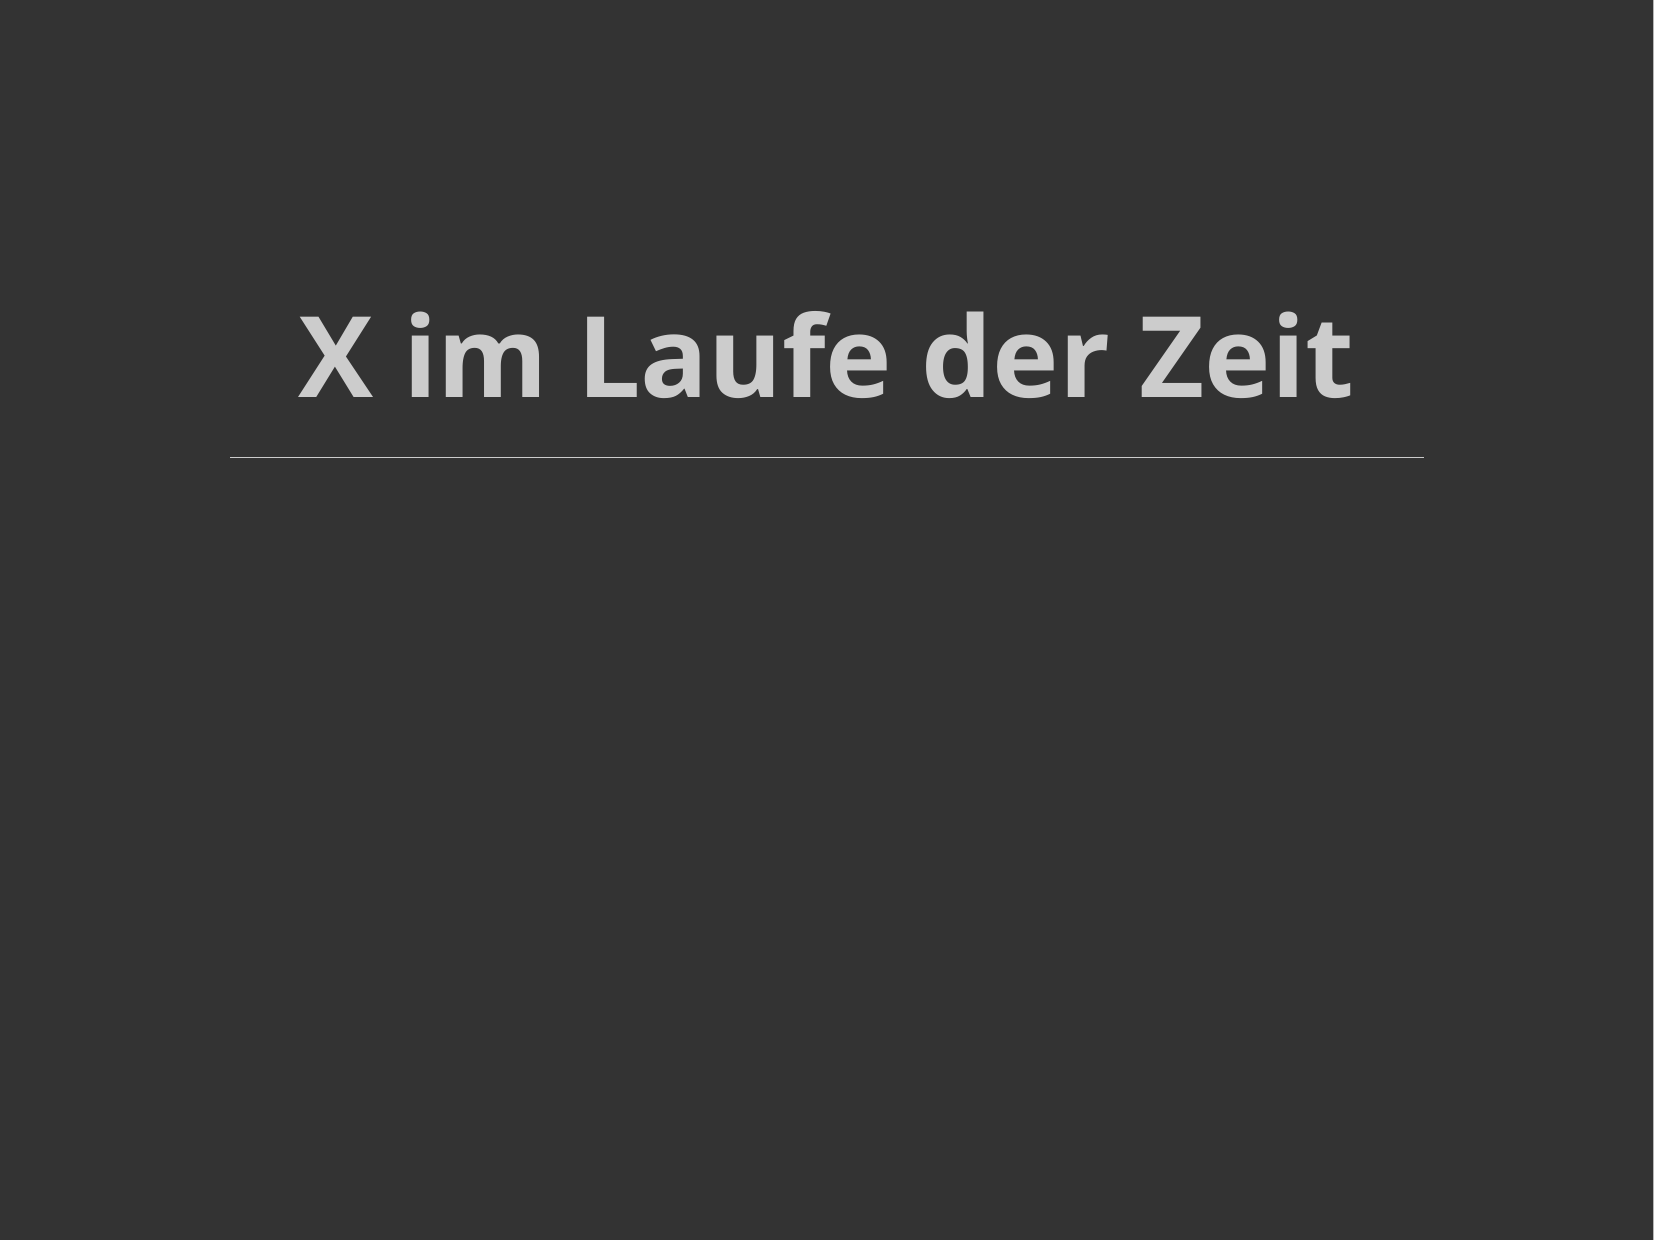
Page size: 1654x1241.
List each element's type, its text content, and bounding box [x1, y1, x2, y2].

title X im Laufe der Zeit [82, 250, 1571, 458]
